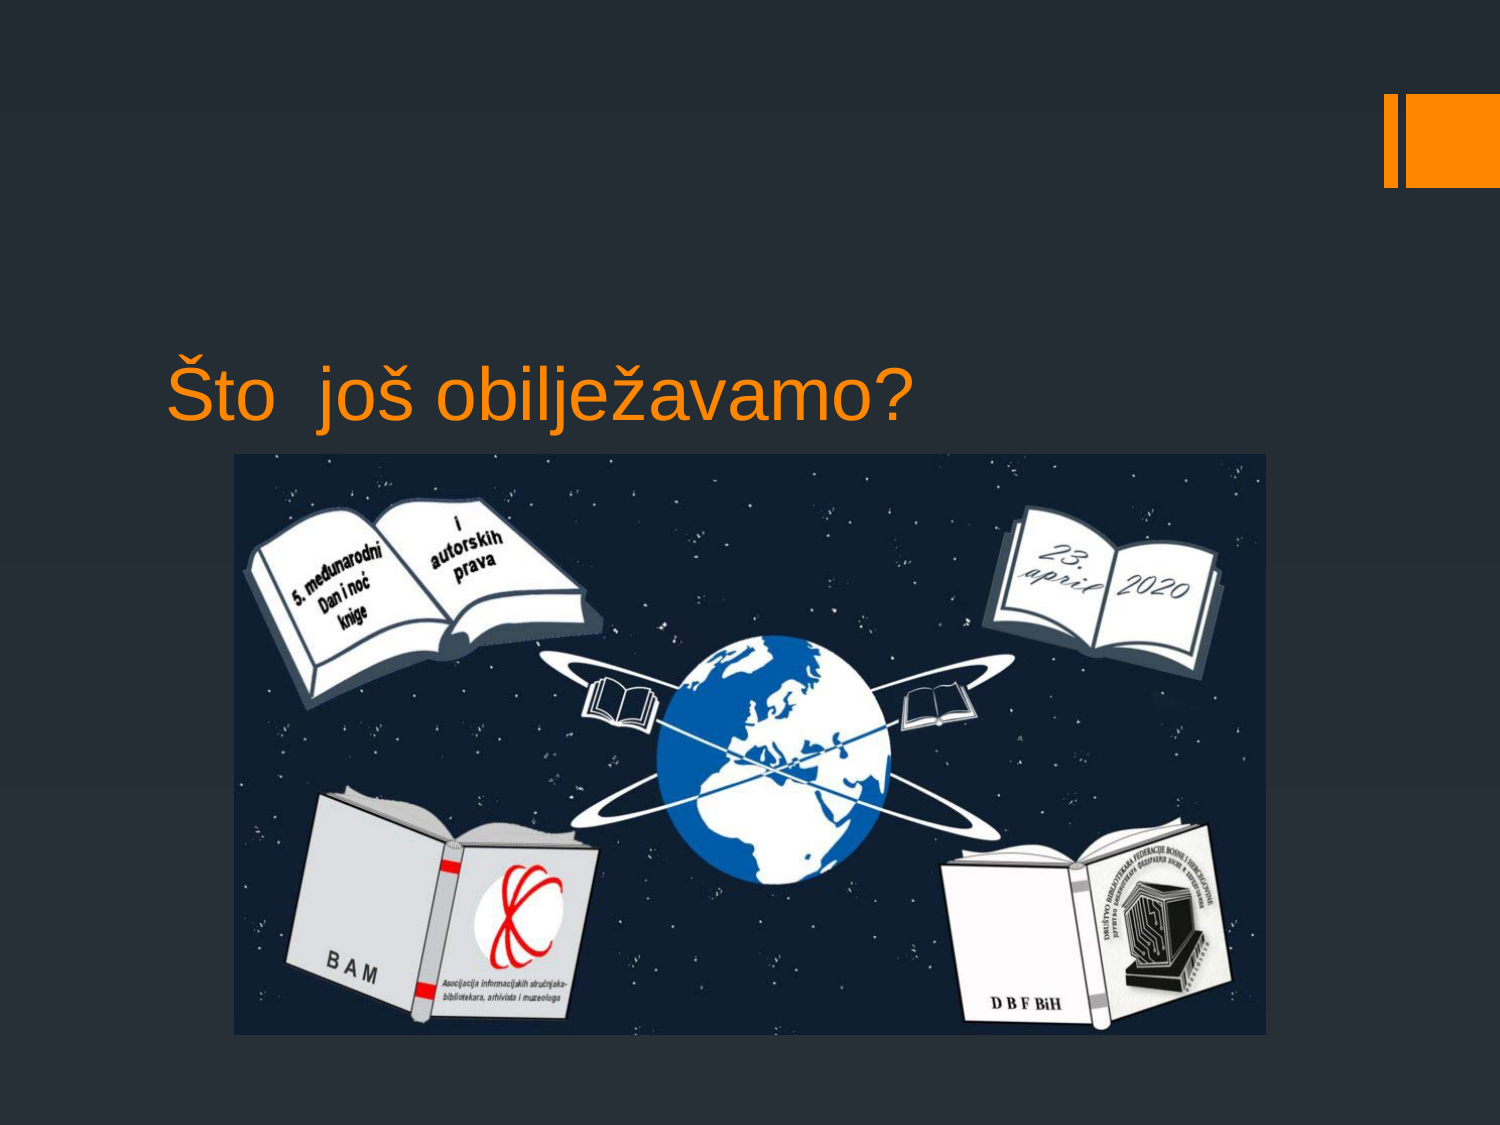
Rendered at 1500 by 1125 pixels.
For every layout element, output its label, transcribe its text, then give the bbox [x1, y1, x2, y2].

title Što još obilježavamo? [150, 253, 1351, 443]
picture [234, 454, 1266, 1035]
